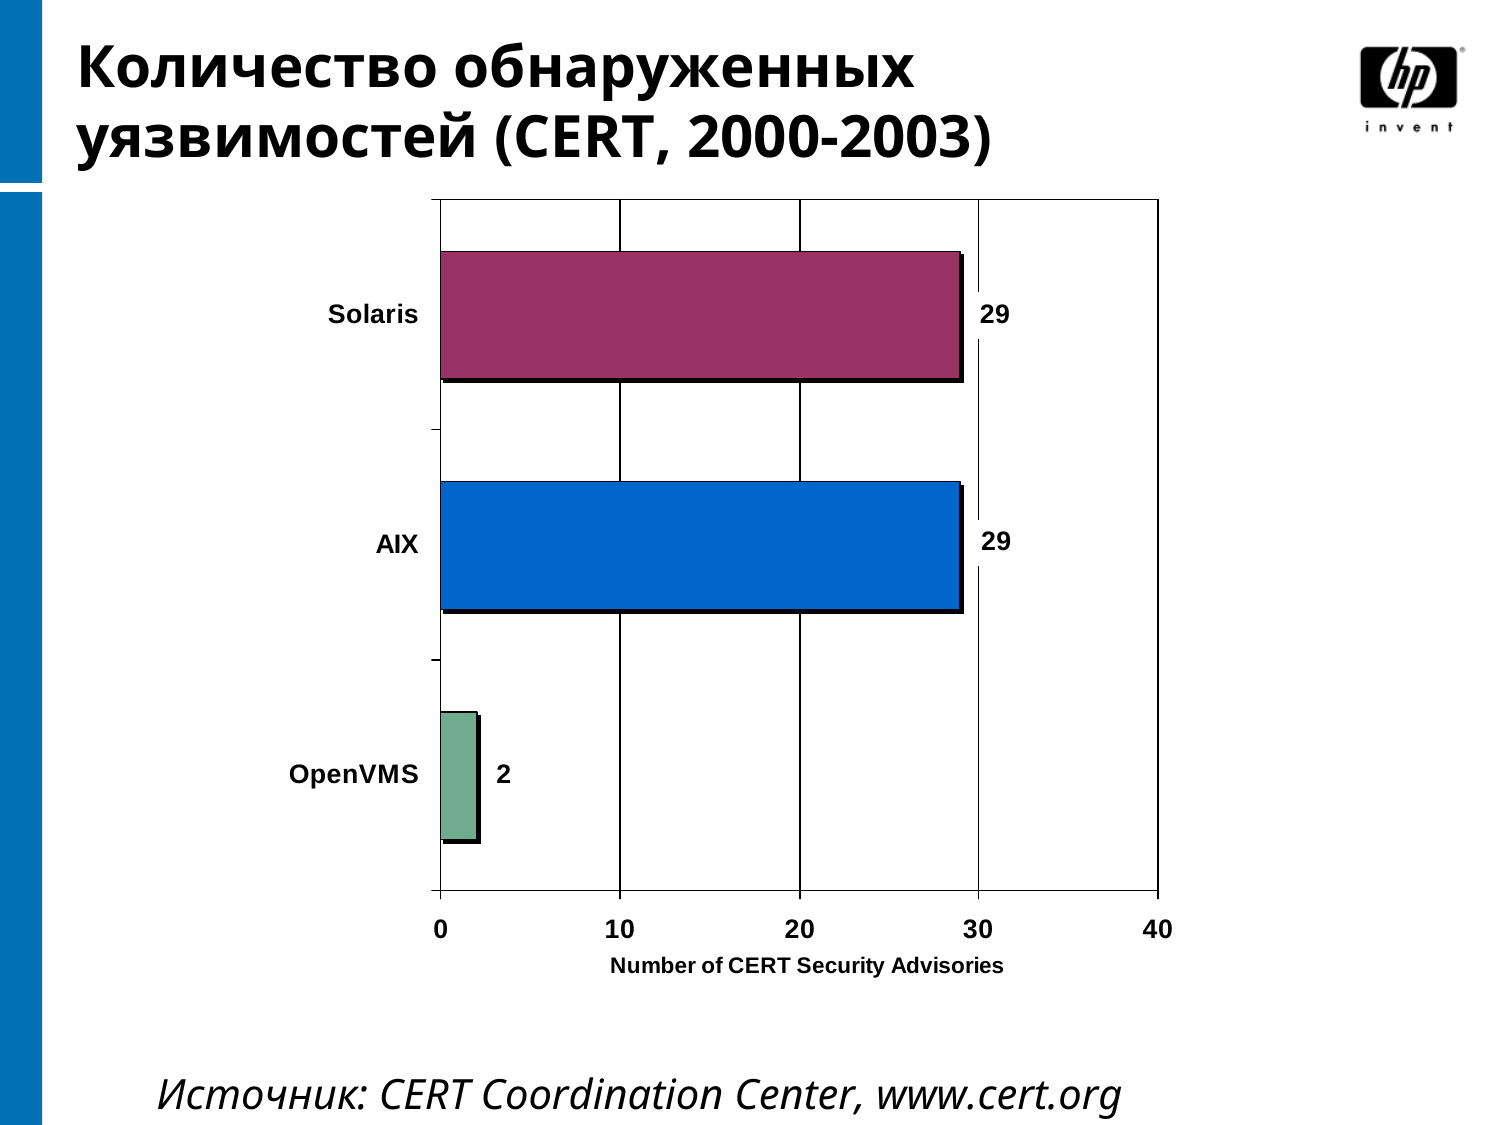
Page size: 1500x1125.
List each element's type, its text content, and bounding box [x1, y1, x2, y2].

text_box Источник: CERT Coordination Center, www.cert.org [141, 1059, 1411, 1125]
text_box Количество обнаруженных уязвимостей (CERT, 2000-2003) [76, 31, 1280, 167]
chart [233, 192, 1212, 1031]
picture [1350, 37, 1472, 141]
